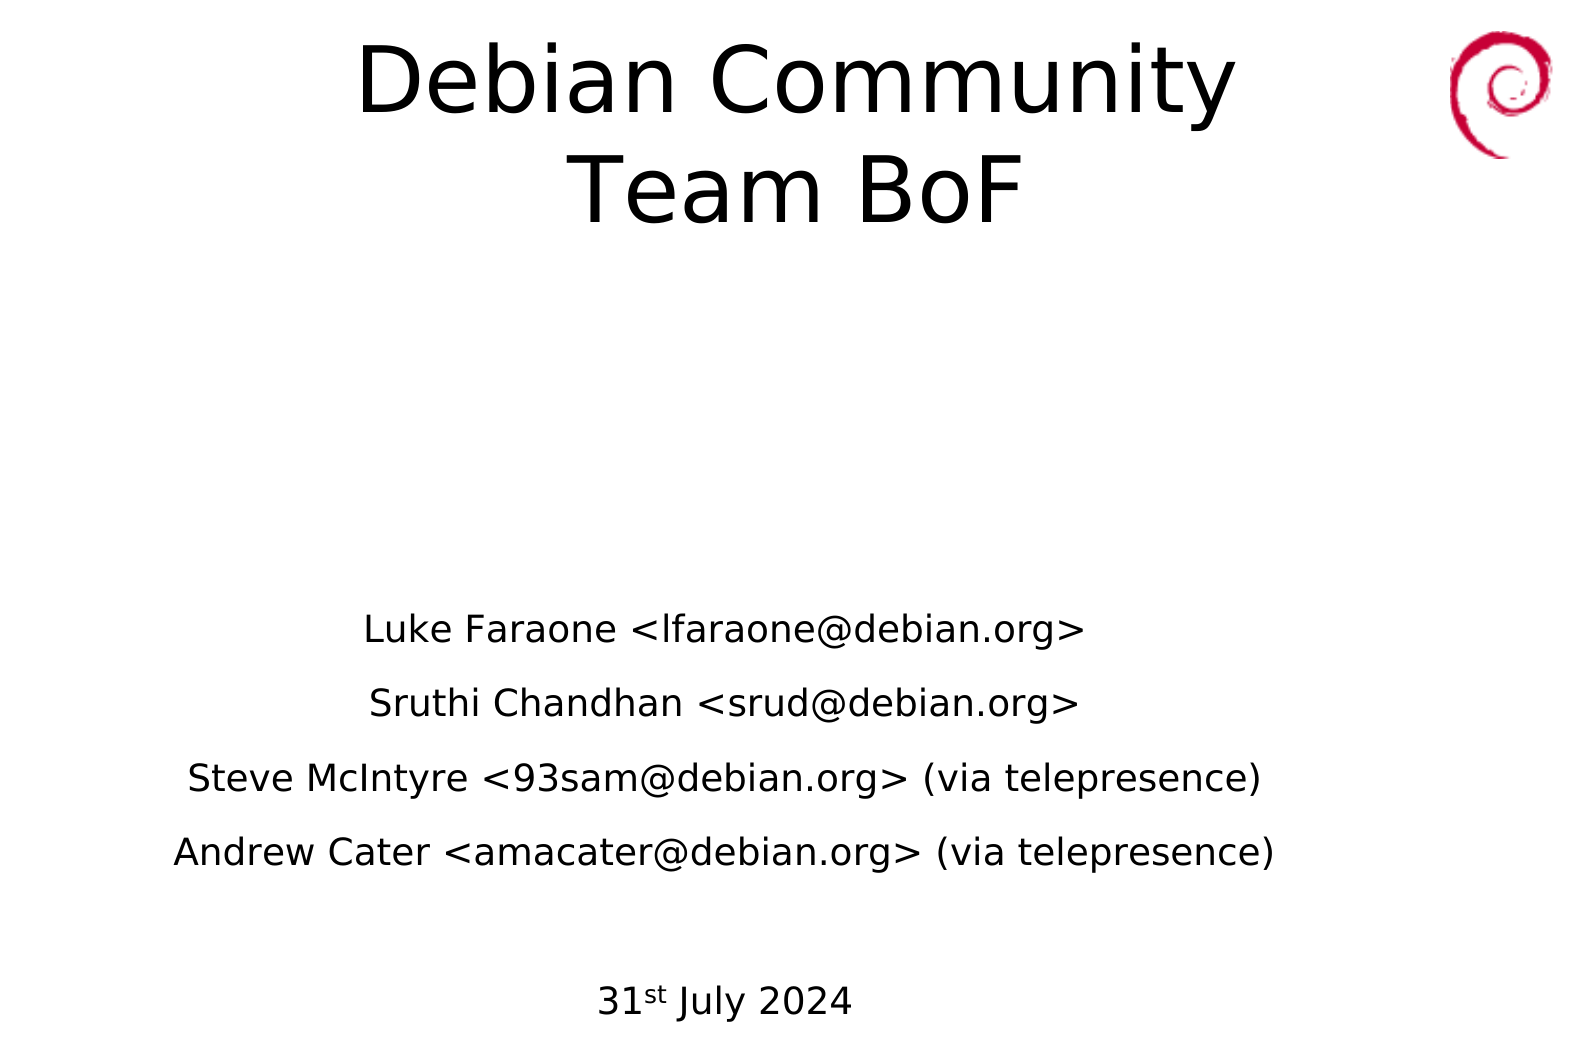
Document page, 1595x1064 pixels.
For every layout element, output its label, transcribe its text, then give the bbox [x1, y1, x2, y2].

subtitle Luke Faraone <lfaraone@debian.org> Sruthi Chandhan <srud@debian.org> Steve McIntyre <93sam@debian.org> (via telepresence) Andrew Cater <amacater@debian.org> (via telepresence) 31st July 2024 [102, 603, 1538, 1024]
title Debian Community Team BoF [79, 24, 1515, 239]
